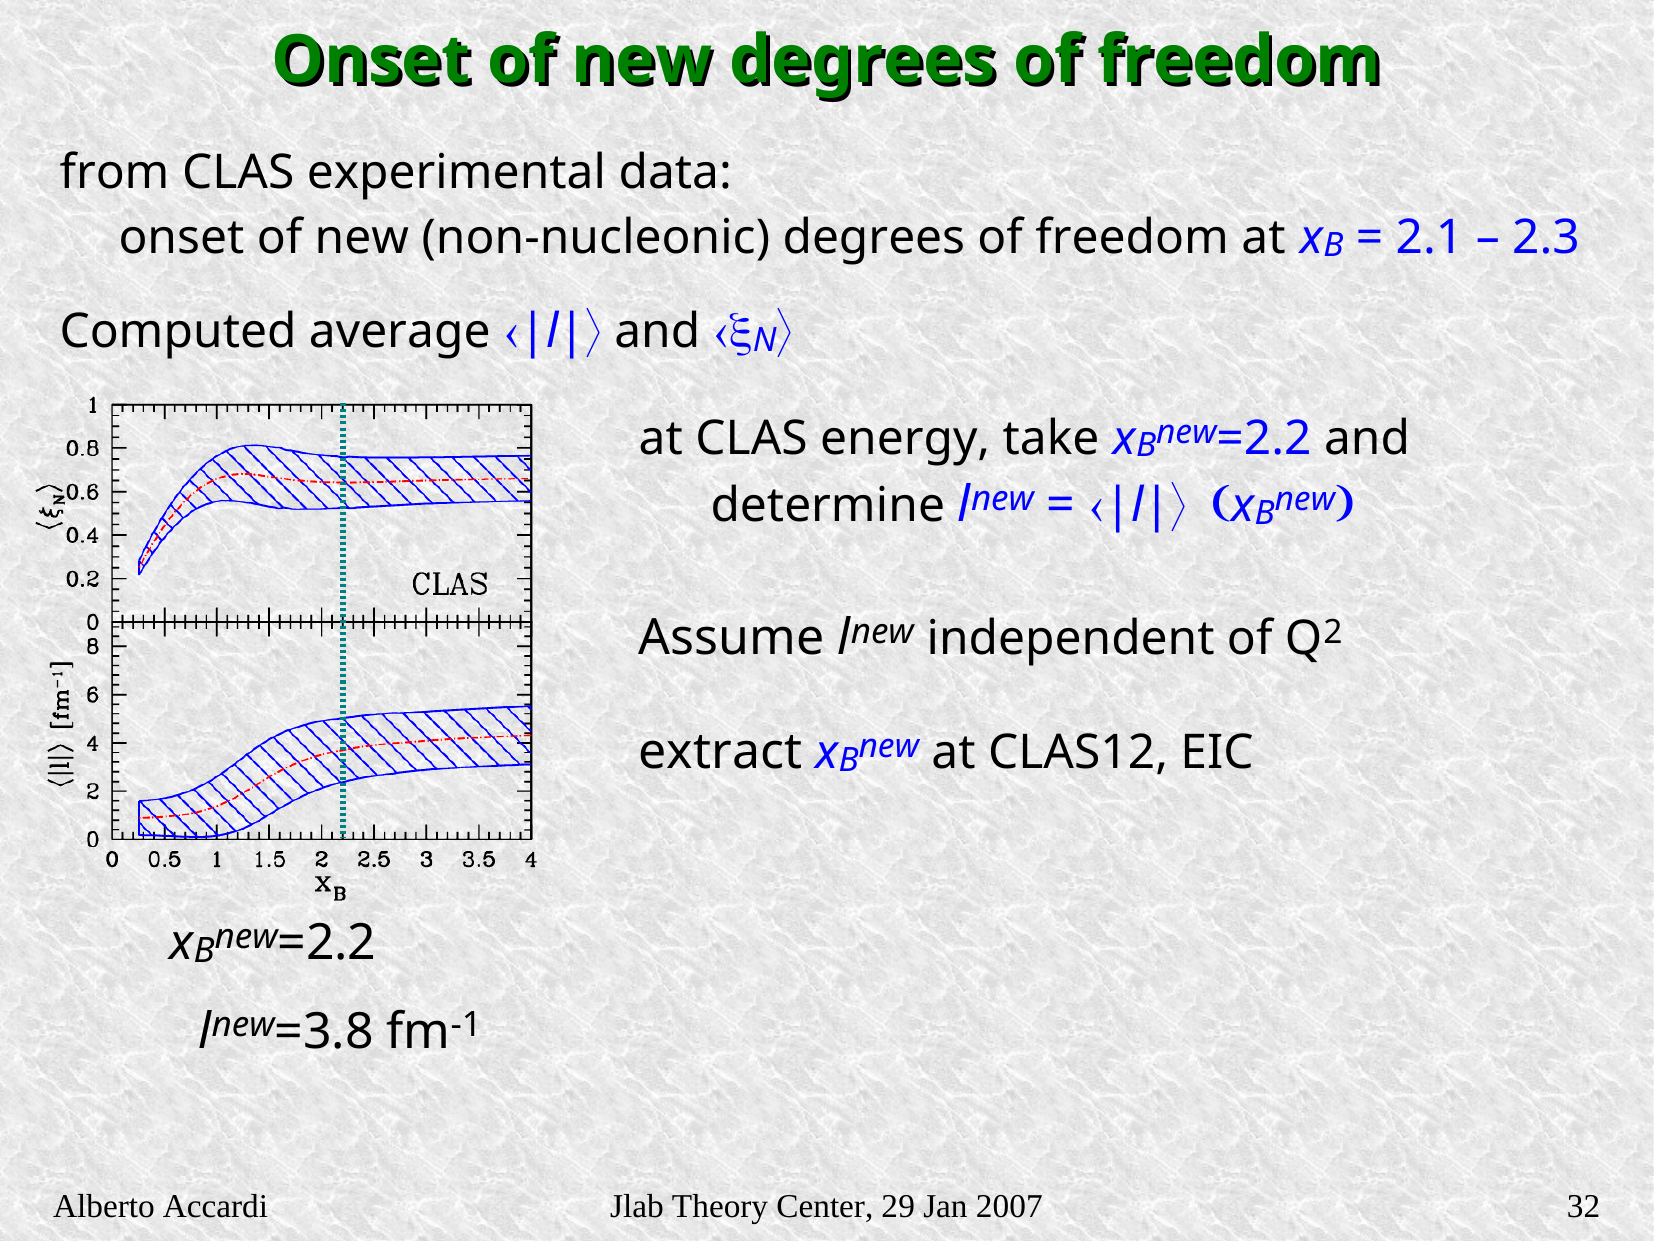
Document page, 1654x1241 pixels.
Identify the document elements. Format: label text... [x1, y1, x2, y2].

text_box xBnew=2.2 [154, 898, 399, 987]
text_box from CLAS experimental data: onset of new (non-nucleonic) degrees of freedom at xB = 2.1 – 2.3 [44, 129, 1654, 272]
text_box Computed average |l| and xN [44, 289, 1654, 377]
picture [0, 0, 1654, 1241]
text_box Onset of new degrees of freedom [29, 4, 1624, 132]
text_box lnew=3.8 fm-1 [183, 987, 501, 1064]
text_box at CLAS energy, take xBnew=2.2 and determine lnew = |l| (xBnew) Assume lnew independent of Q2 extract xBnew at CLAS12, EIC [564, 395, 1617, 869]
